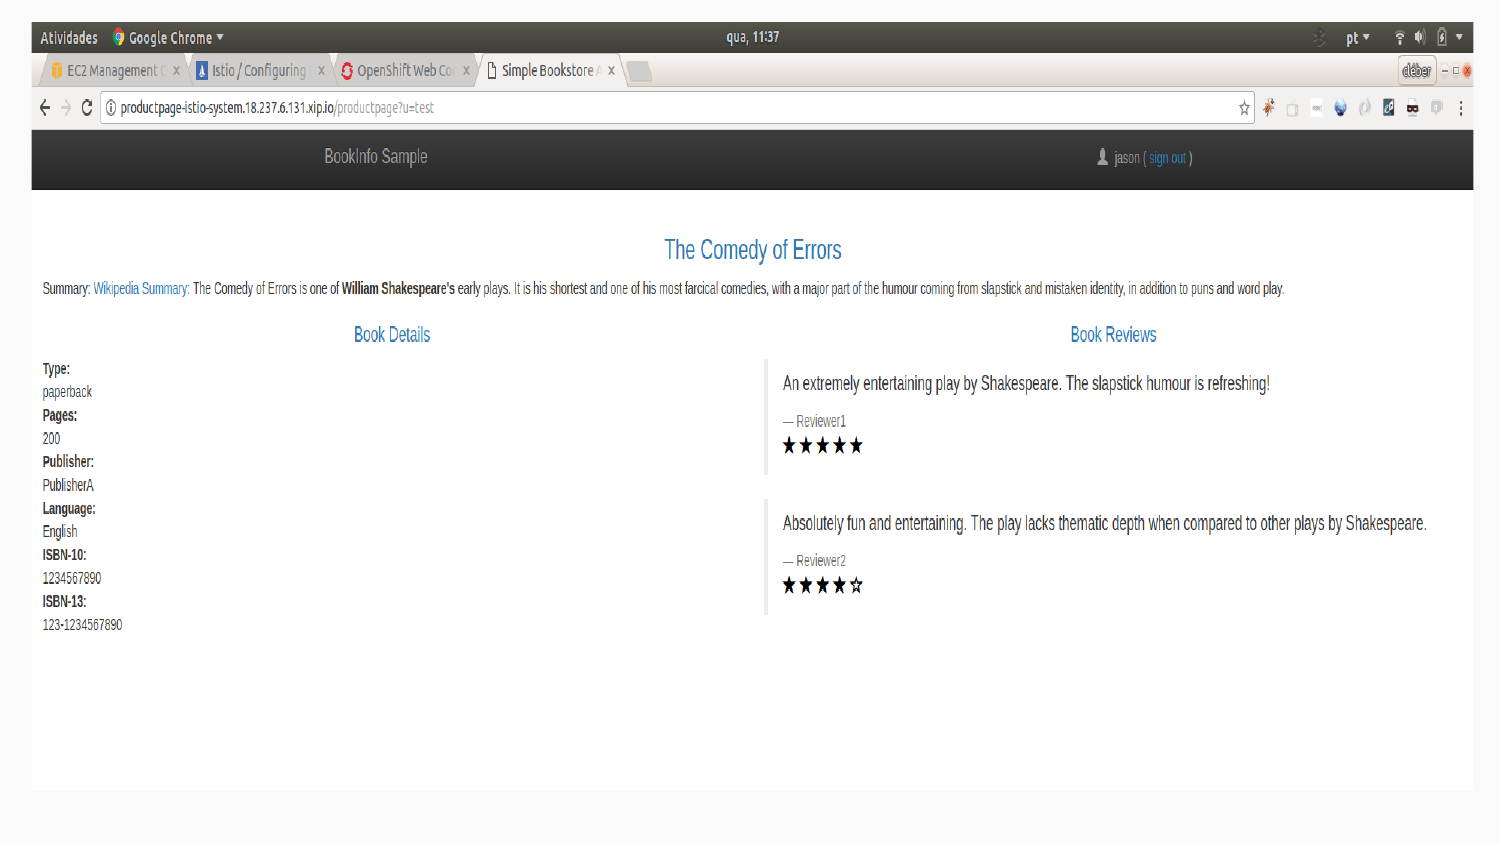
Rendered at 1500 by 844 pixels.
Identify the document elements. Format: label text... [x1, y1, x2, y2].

picture [31, 22, 1474, 790]
title Bookinfo - Istio [16, 2, 1464, 102]
